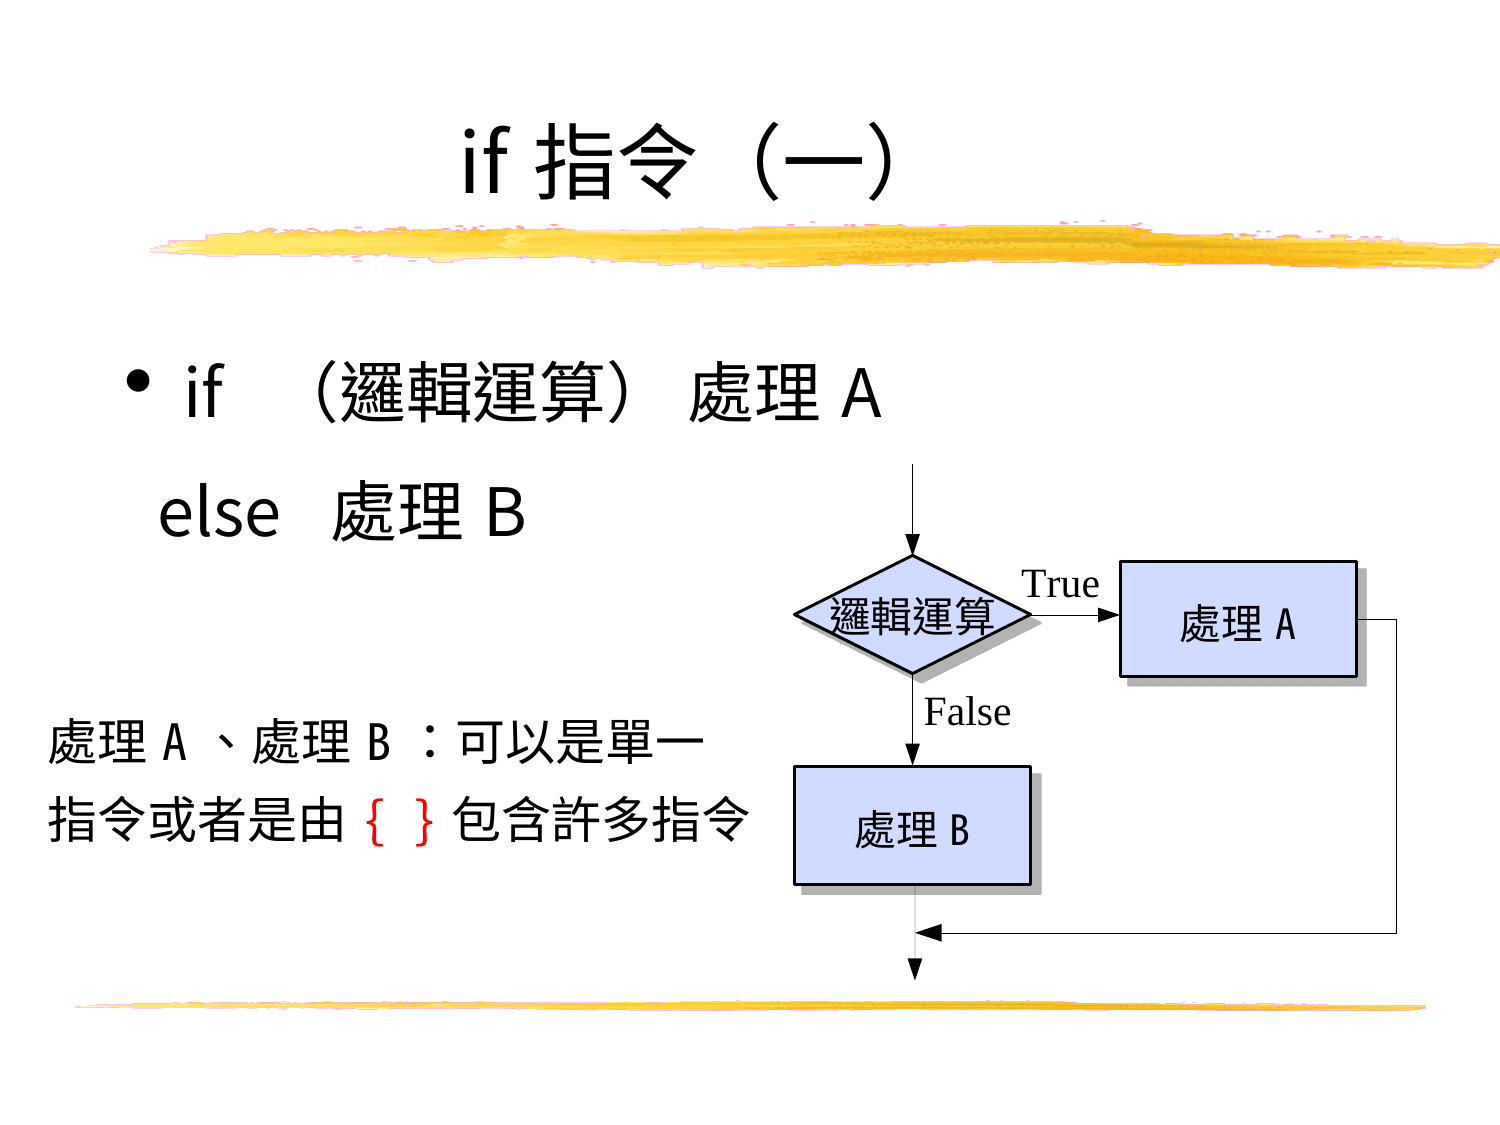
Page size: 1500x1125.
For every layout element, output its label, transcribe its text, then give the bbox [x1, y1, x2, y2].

picture [150, 215, 1500, 279]
text_box 處理A、處理B：可以是單一 指令或者是由{ }包含許多指令 [47, 696, 747, 822]
text_box [47, 733, 589, 794]
text_box True [1021, 556, 1102, 605]
text_box 處理B [794, 766, 1031, 885]
text_box 邏輯運算 [794, 555, 1031, 674]
picture [75, 999, 1426, 1013]
text_box 處理A [1120, 561, 1357, 677]
list if （邏輯運算） 處理A else 處理B [112, 324, 1388, 526]
text_box False [923, 684, 1013, 734]
title if指令（一） [66, 37, 1342, 225]
